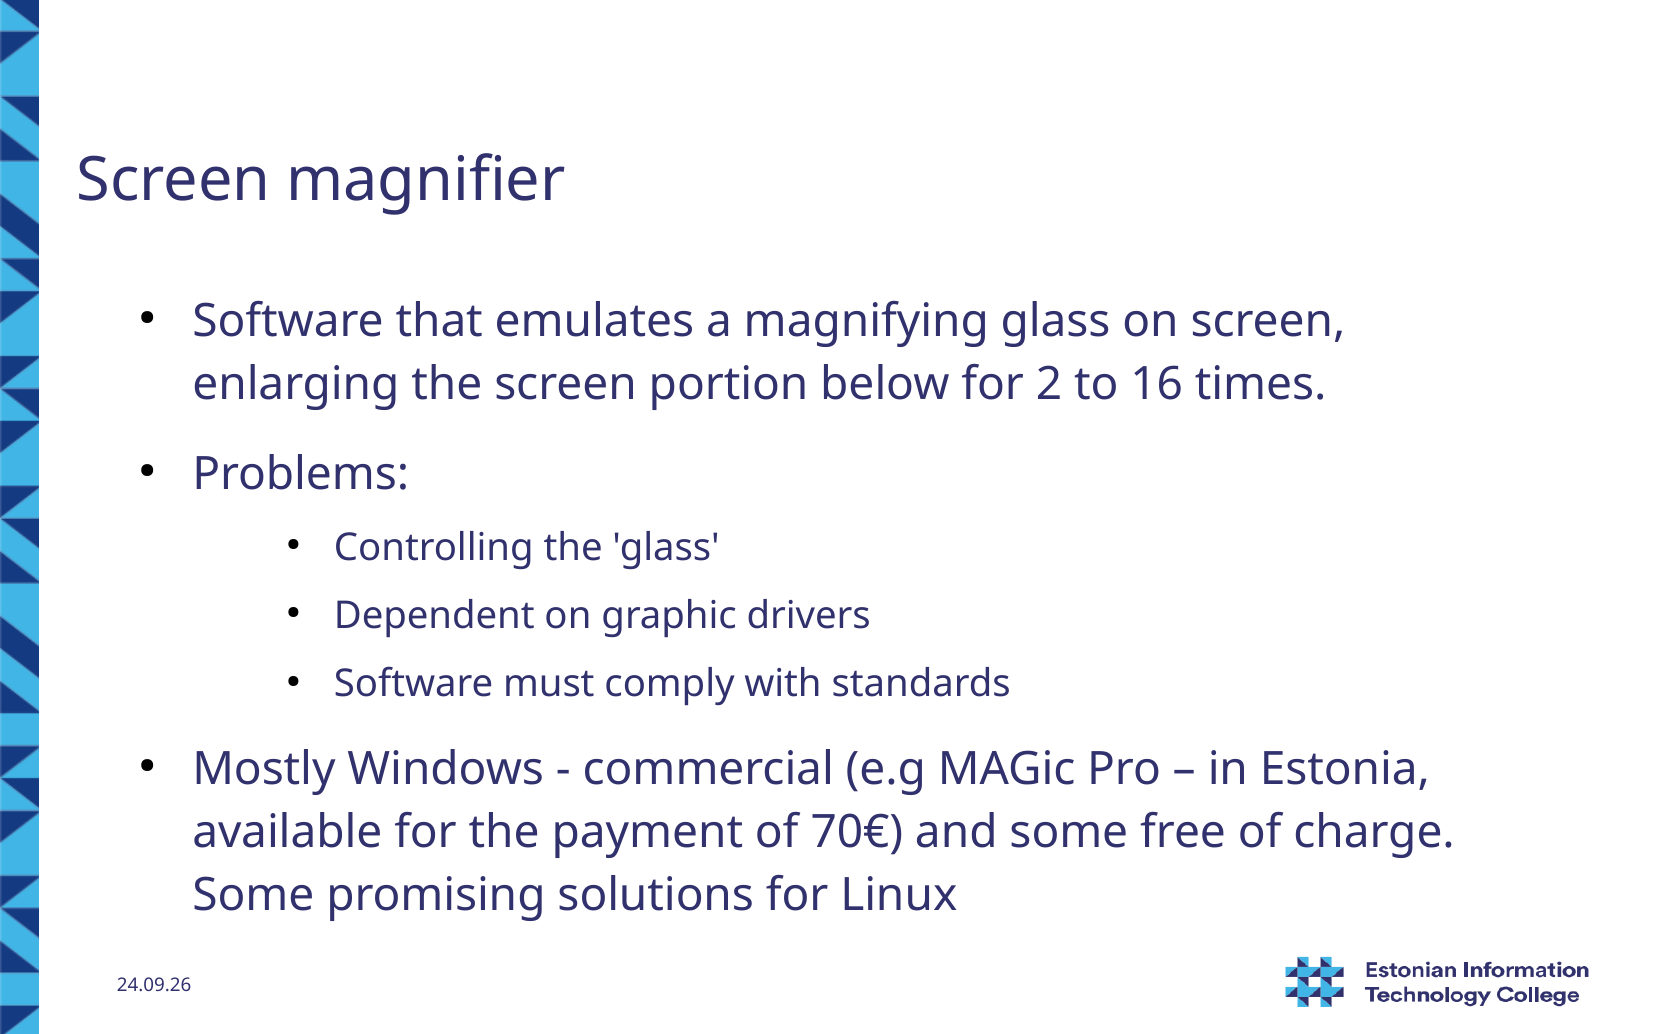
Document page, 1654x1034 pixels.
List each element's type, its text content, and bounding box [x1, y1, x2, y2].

title Screen magnifier [76, 90, 1213, 264]
list Software that emulates a magnifying glass on screen, enlarging the screen portion below for 2 to 16 times. Problems: Controlling the 'glass' Dependent on graphic drivers Software must comply with standards Mostly Windows - commercial (e.g MAGic Pro – in Estonia, available for the payment of 70€) and some free of charge. Some promising solutions for Linux [121, 287, 1533, 992]
